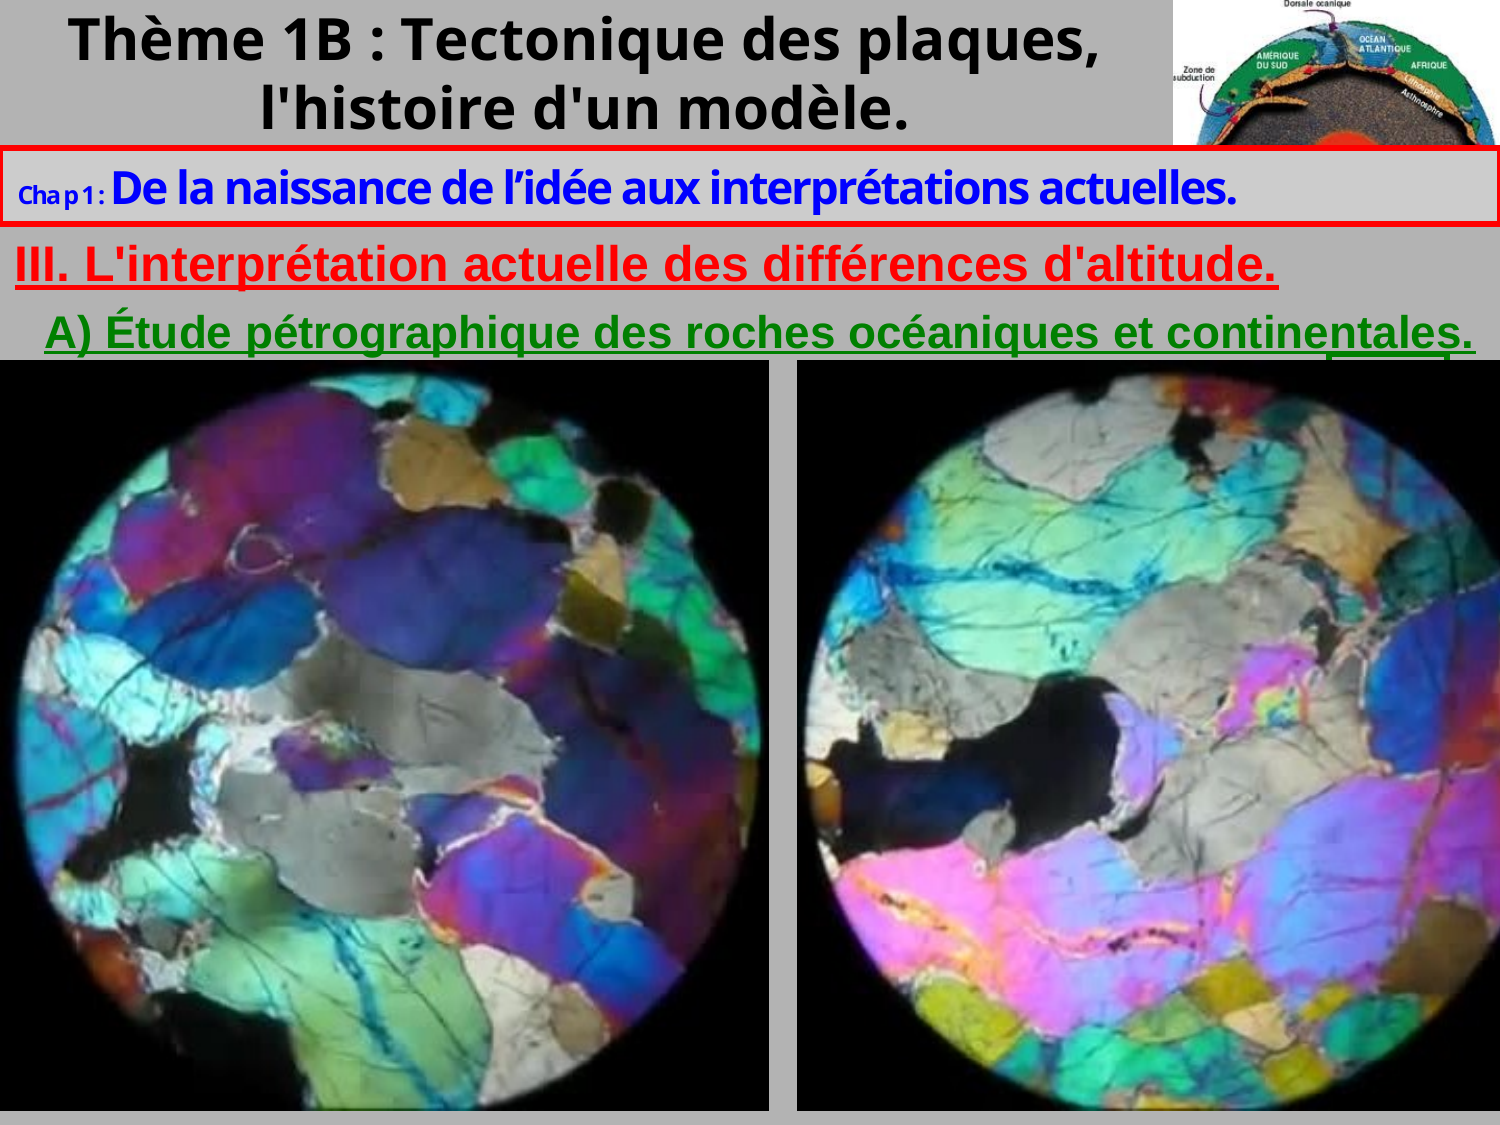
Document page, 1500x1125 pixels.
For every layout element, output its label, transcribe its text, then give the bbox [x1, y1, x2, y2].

text_box Thème 1B : Tectonique des plaques, l'histoire d'un modèle. [0, 0, 1173, 147]
text_box Cha p 1 : De la naissance de l’idée aux interprétations actuelles. [0, 147, 1500, 224]
text_box A) Étude pétrographique des roches océaniques et continentales. [29, 295, 1500, 366]
text_box TP2 [1328, 354, 1447, 360]
text_box III. L'interprétation actuelle des différences d'altitude. [0, 224, 1418, 300]
picture [1173, 0, 1500, 147]
picture [797, 360, 1500, 1111]
picture [0, 360, 769, 1111]
